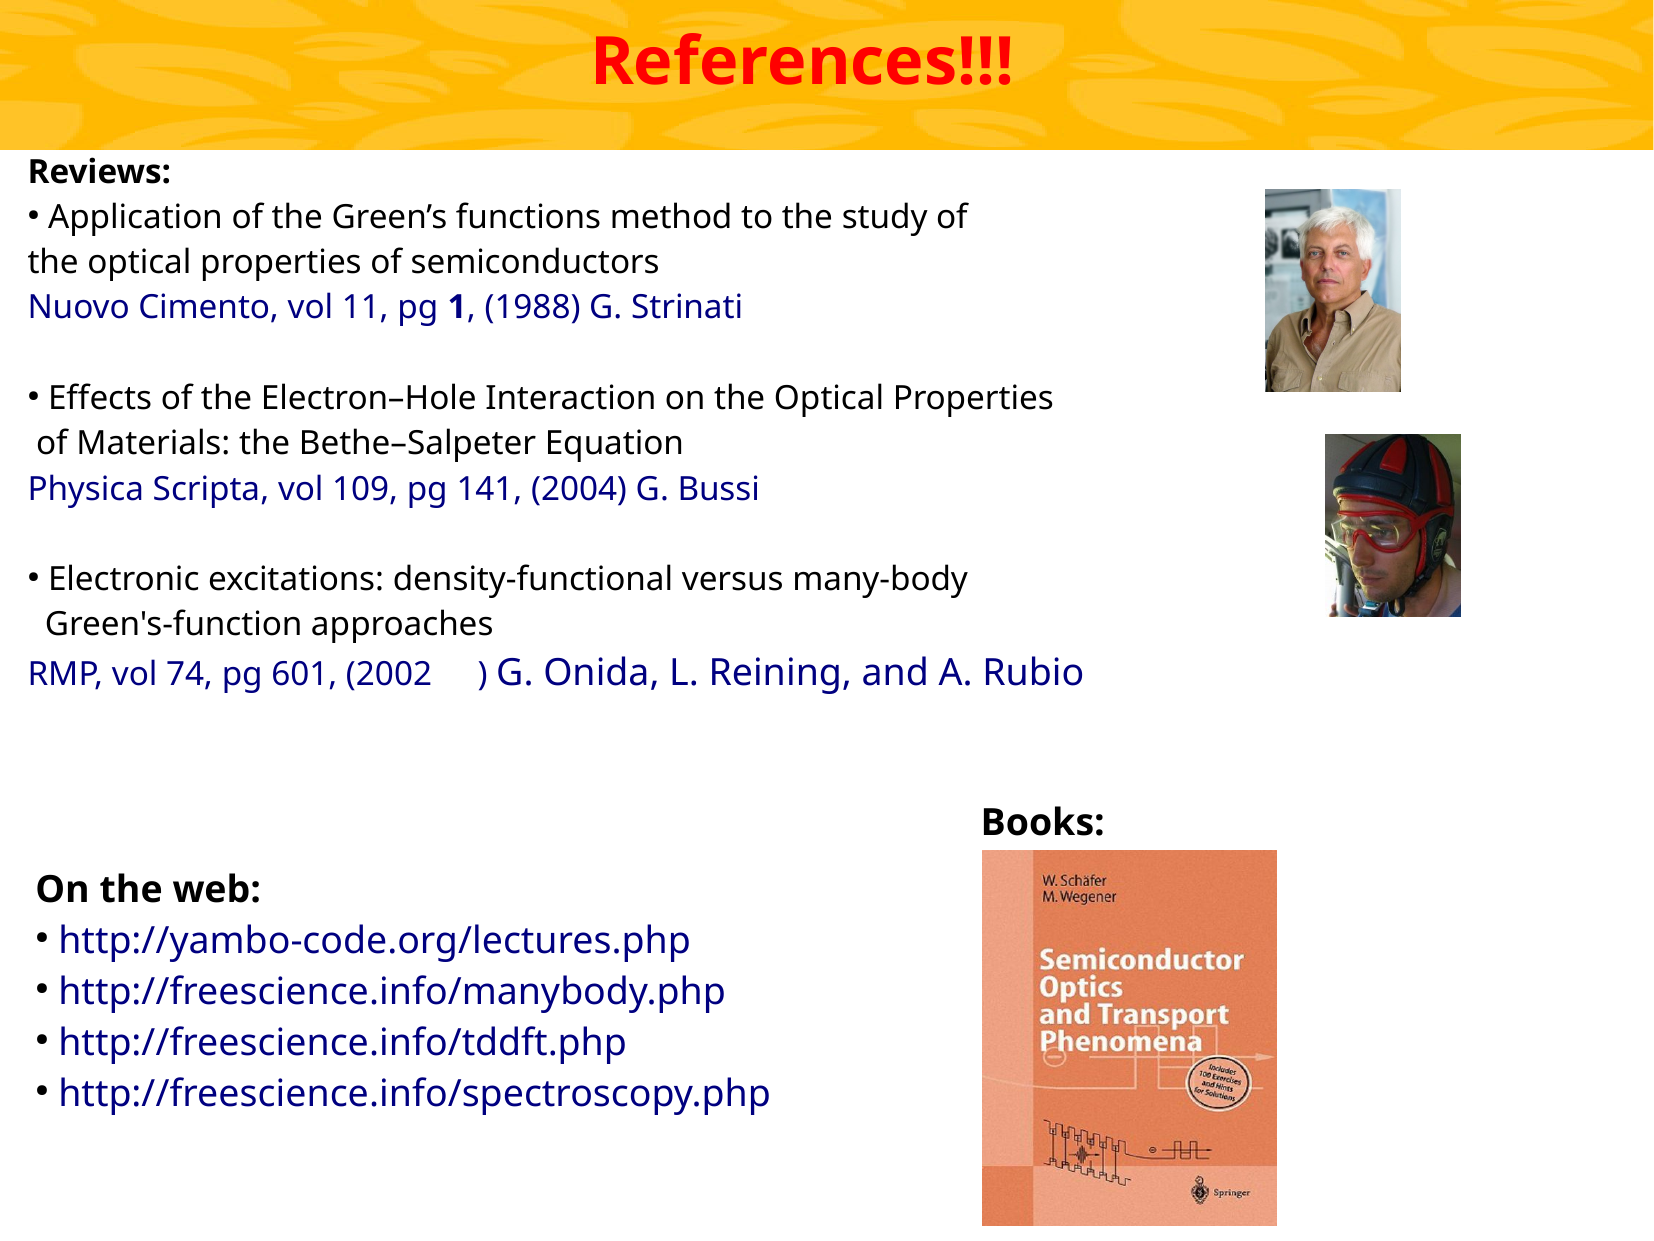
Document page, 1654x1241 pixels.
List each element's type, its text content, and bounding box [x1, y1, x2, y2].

picture [0, 0, 1654, 151]
text_box References!!! [15, 6, 1591, 131]
text_box On the web: http://yambo-code.org/lectures.php http://freescience.info/manybody.php http://freescience.info/tddft.php http://freescience.info/spectroscopy.php [20, 855, 965, 1173]
picture [1265, 189, 1401, 392]
text_box Books: [965, 787, 1641, 1193]
text_box Reviews: Application of the Green’s functions method to the study of the optical properties of semiconductors Nuovo Cimento, vol 11, pg 1, (1988) G. Strinati Effects of the Electron–Hole Interaction on the Optical Properties of Materials: the Bethe–Salpeter Equation Physica Scripta, vol 109, pg 141, (2004) G. Bussi Electronic excitations: density-functional versus many-body Green's-function approaches RMP, vol 74, pg 601, (2002 ) G. Onida, L. Reining, and A. Rubio [12, 140, 1654, 807]
picture [1325, 434, 1461, 617]
picture [982, 850, 1277, 1226]
